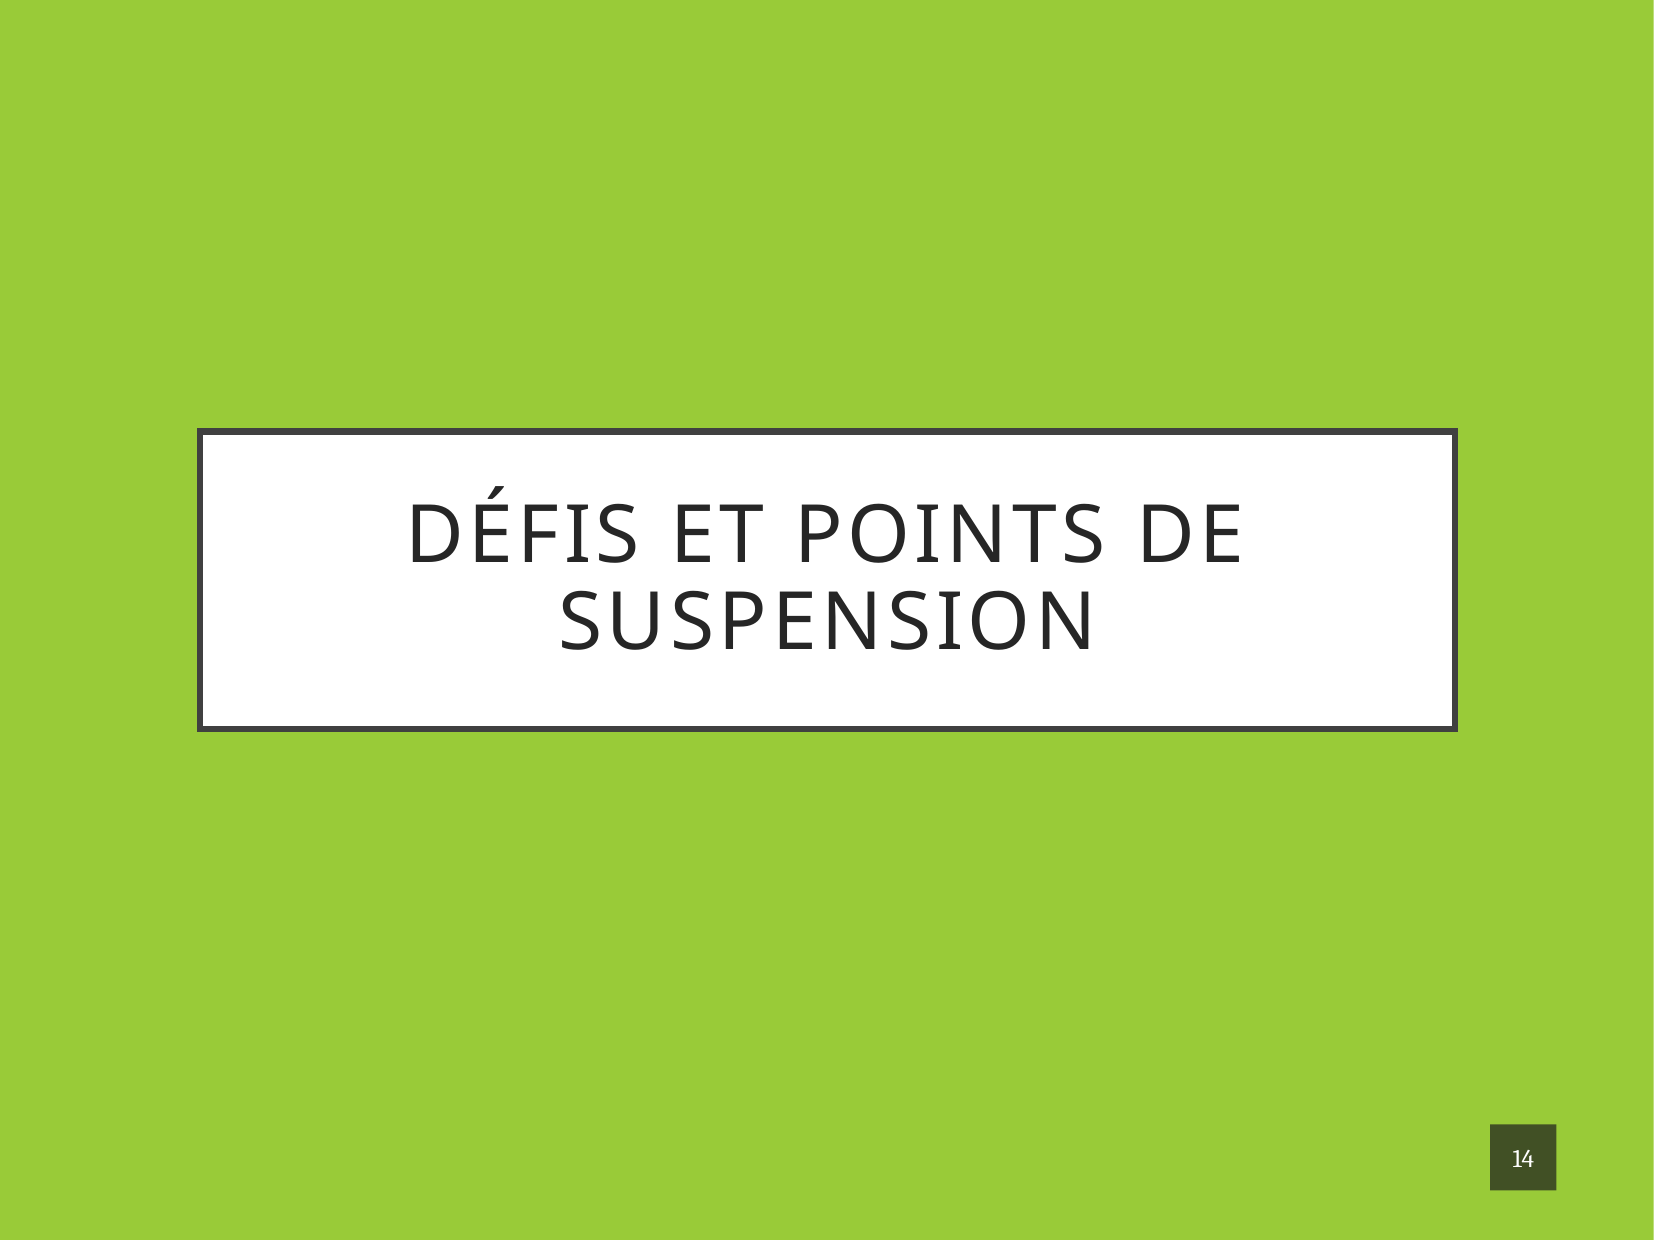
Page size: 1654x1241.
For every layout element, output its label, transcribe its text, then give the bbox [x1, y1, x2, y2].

text_box [1490, 1124, 1557, 1191]
title Défis et points de suspension [200, 431, 1456, 730]
